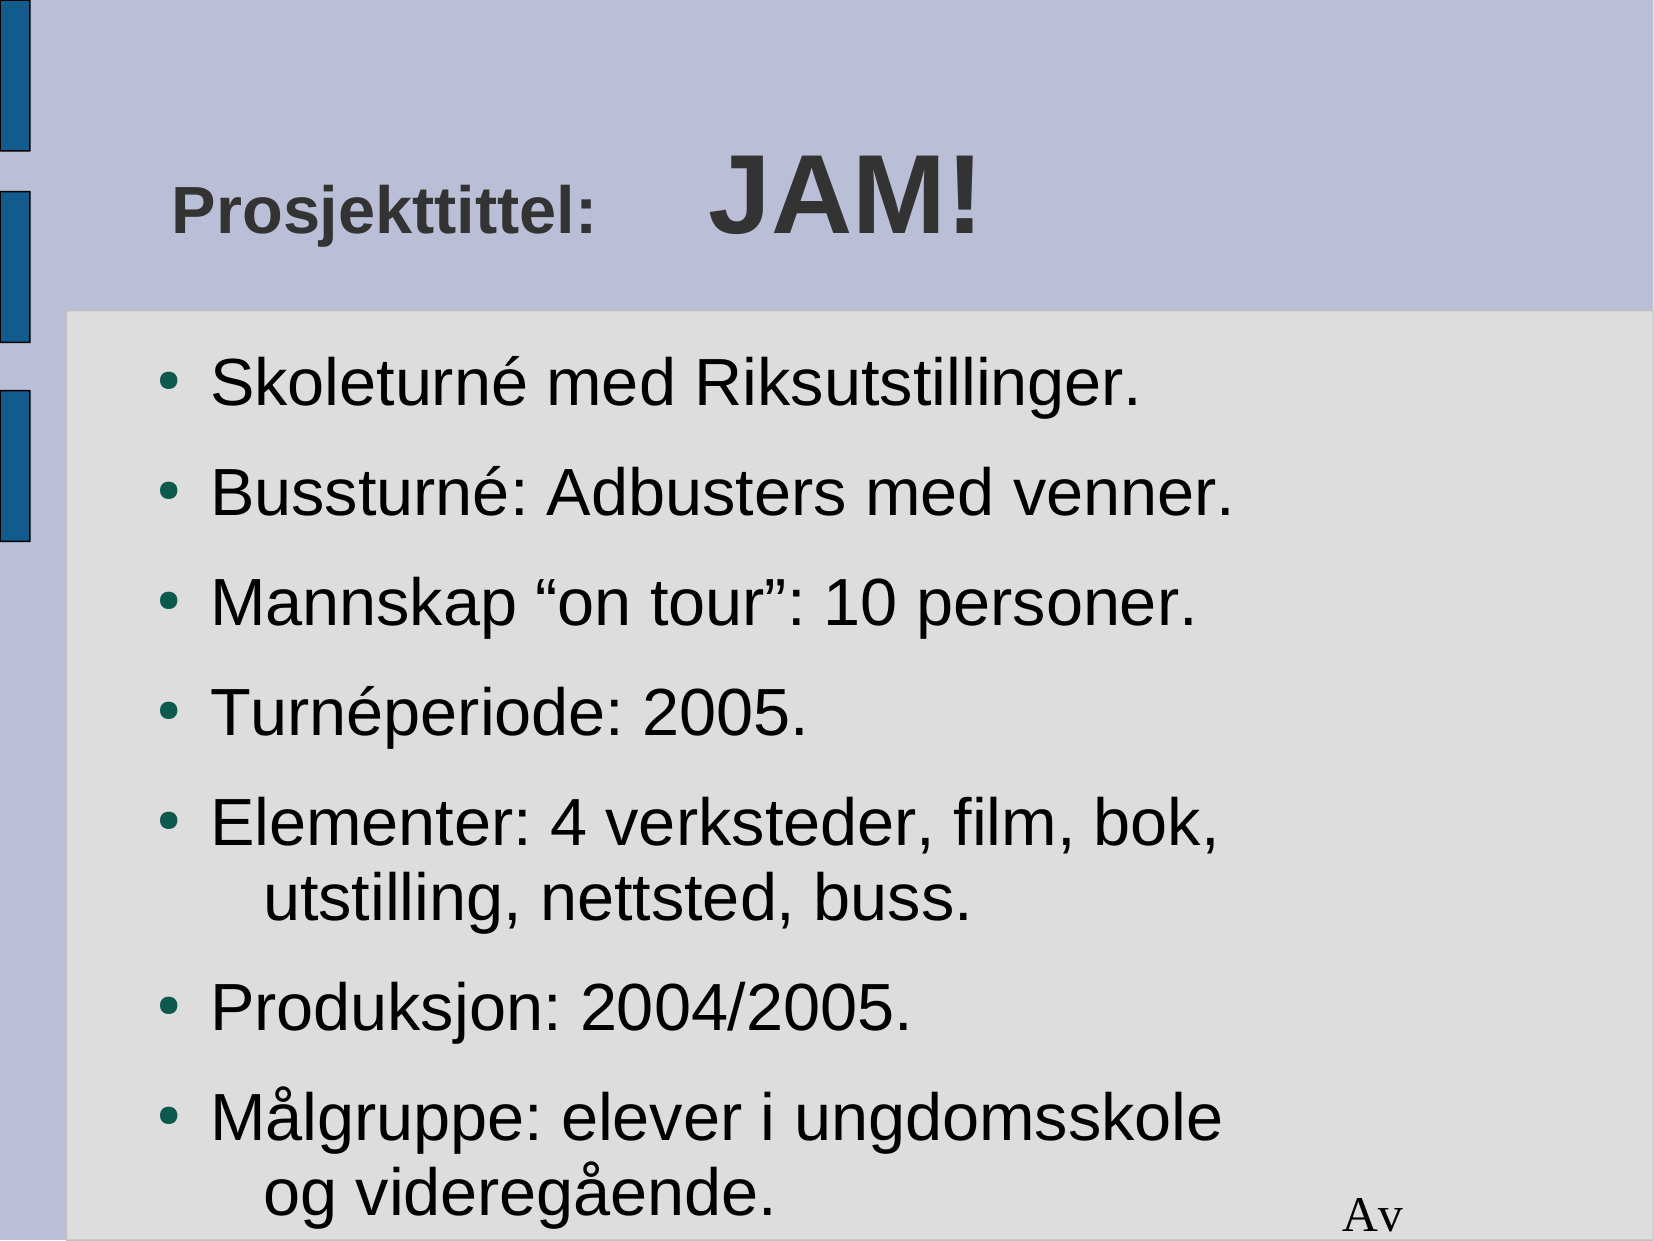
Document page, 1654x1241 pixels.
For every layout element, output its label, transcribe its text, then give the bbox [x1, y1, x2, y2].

list Skoleturné med Riksutstillinger. Bussturné: Adbusters med venner. Mannskap “on tour”: 10 personer. Turnéperiode: 2005. Elementer: 4 verksteder, film, bok, utstilling, nettsted, buss. Produksjon: 2004/2005. Målgruppe: elever i ungdomsskole og videregående. [121, 344, 1237, 1231]
text_box Av Tore Ferner [1341, 1184, 1654, 1241]
title Prosjekttittel: JAM! [121, 91, 1035, 299]
